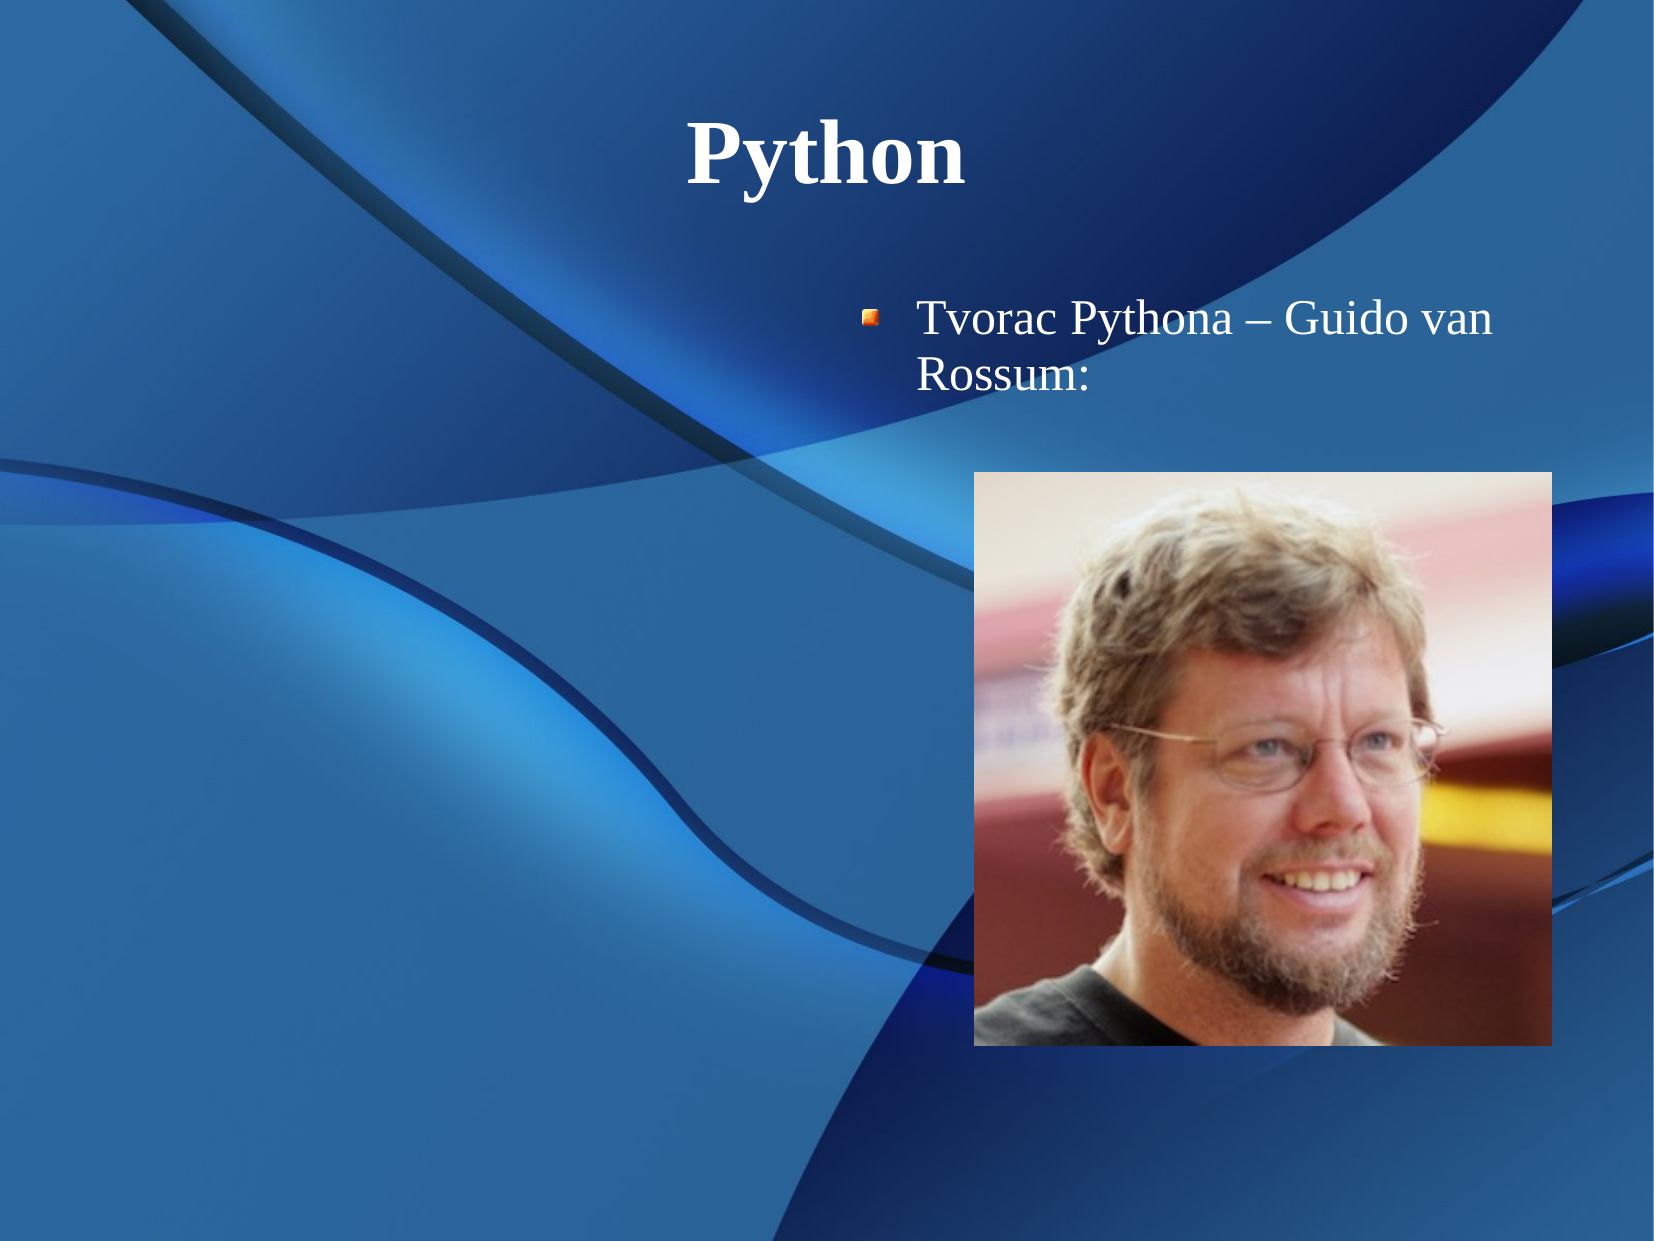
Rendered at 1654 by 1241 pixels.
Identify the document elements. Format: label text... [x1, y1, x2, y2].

picture [0, 0, 1654, 1241]
title Python [82, 49, 1571, 257]
list [82, 290, 827, 1094]
list Tvorac Pythona – Guido van Rossum: [845, 290, 1572, 1109]
